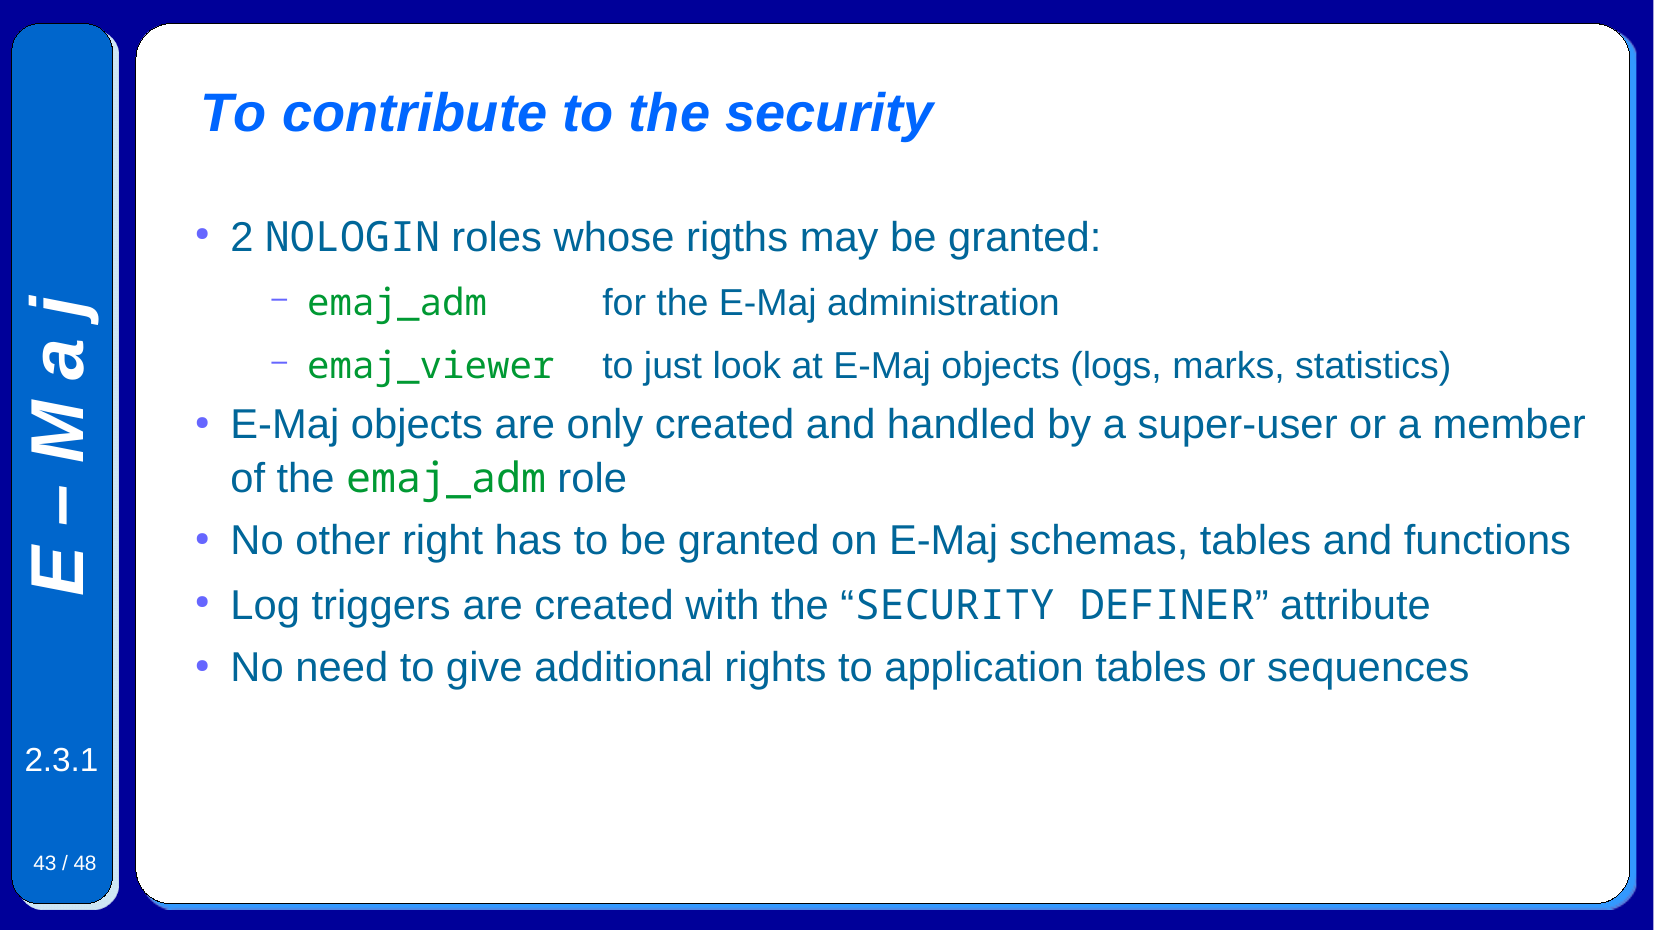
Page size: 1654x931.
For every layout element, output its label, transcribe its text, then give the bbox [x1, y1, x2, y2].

list 2 NOLOGIN roles whose rigths may be granted: emaj_adm for the E-Maj administration emaj_viewer to just look at E-Maj objects (logs, marks, statistics) E-Maj objects are only created and handled by a super-user or a member of the emaj_adm role No other right has to be granted on E-Maj schemas, tables and functions Log triggers are created with the “SECURITY DEFINER” attribute No need to give additional rights to application tables or sequences [177, 206, 1587, 827]
title To contribute to the security [200, 34, 1575, 191]
